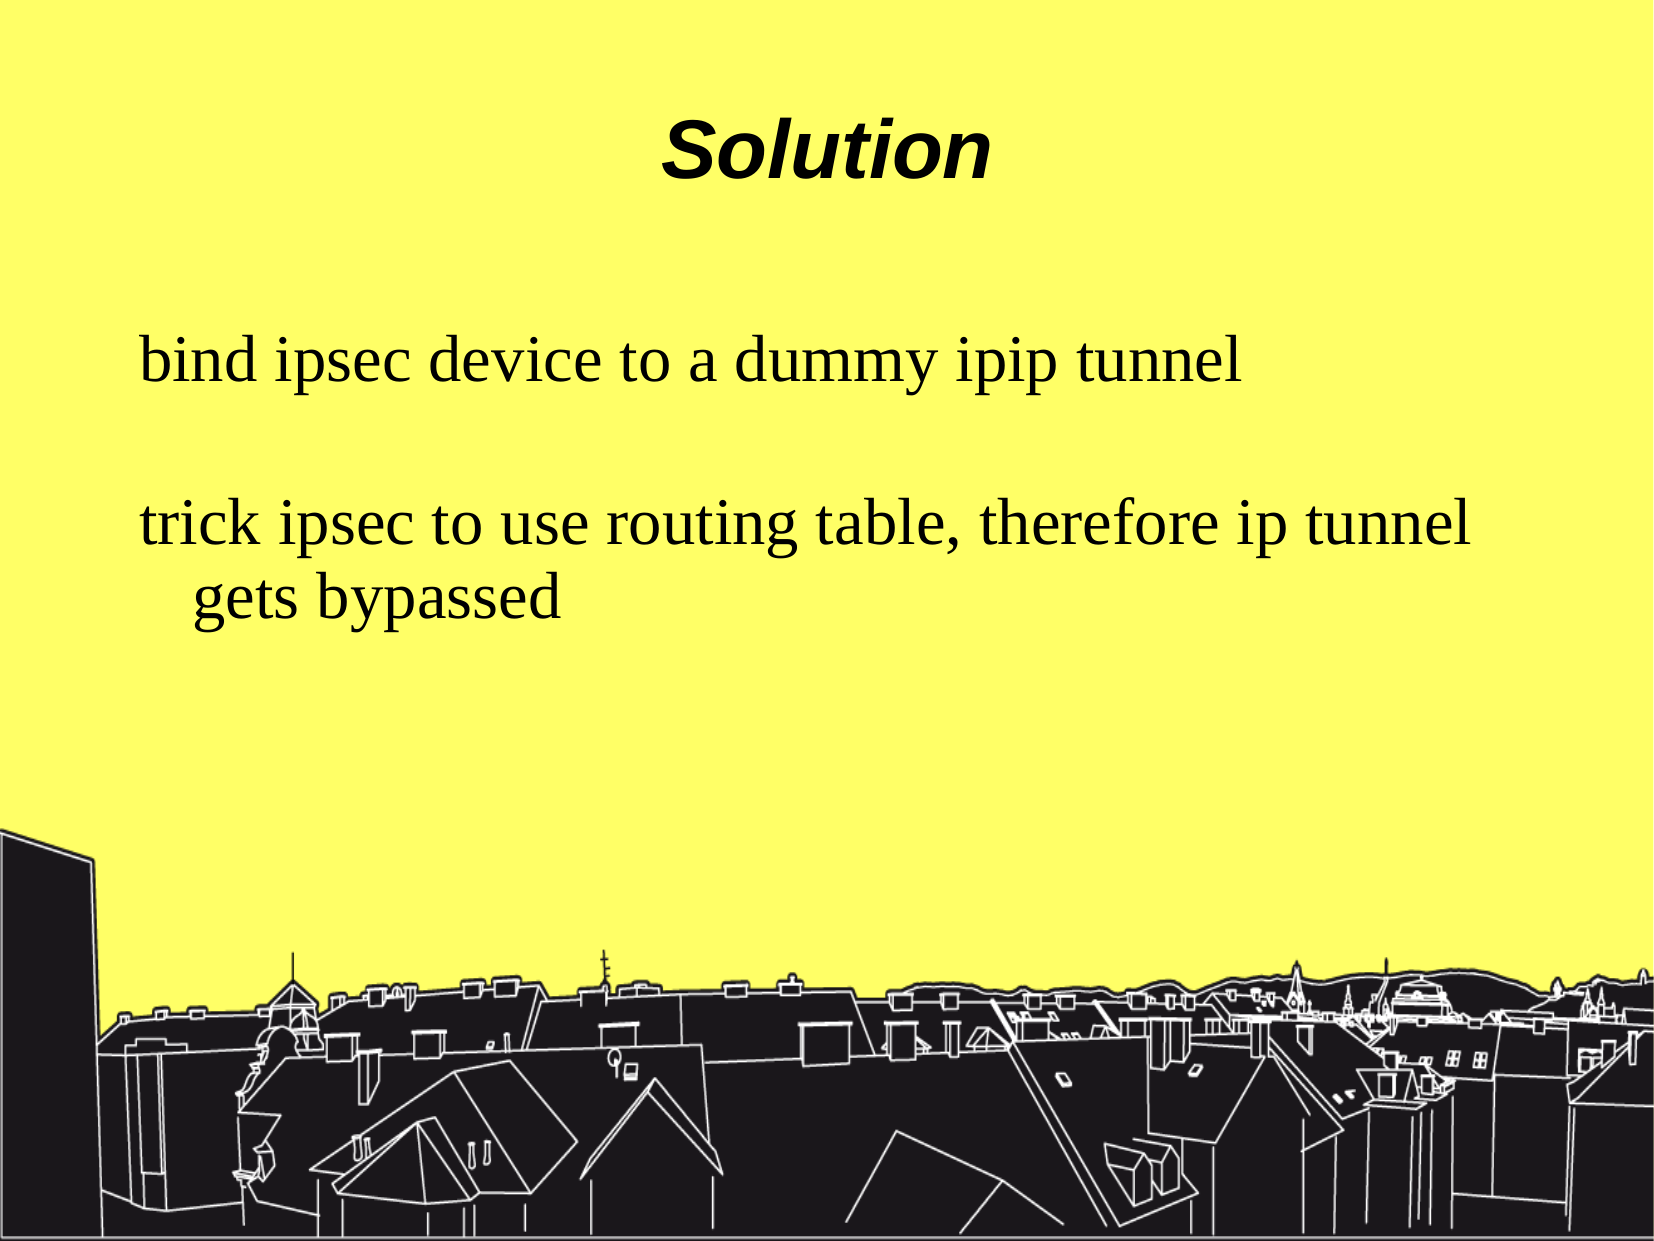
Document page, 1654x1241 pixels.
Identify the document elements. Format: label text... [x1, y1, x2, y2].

picture [0, 827, 1654, 1241]
list bind ipsec device to a dummy ipip tunnel trick ipsec to use routing table, therefore ip tunnel gets bypassed [121, 322, 1561, 1118]
title Solution [121, 46, 1534, 254]
